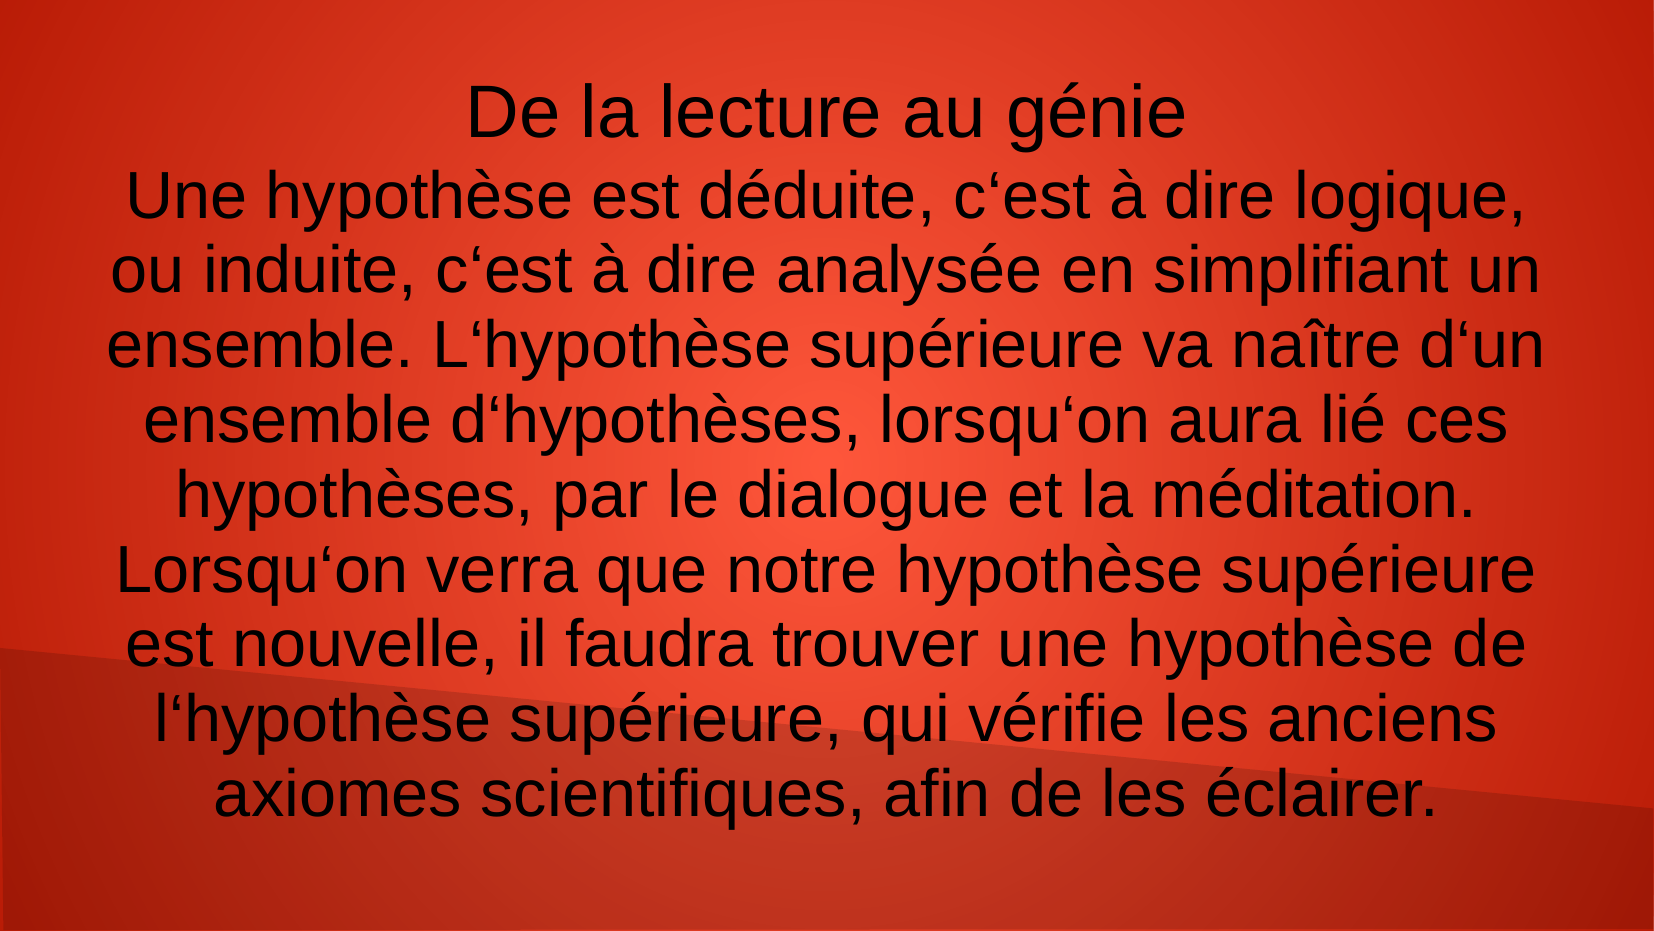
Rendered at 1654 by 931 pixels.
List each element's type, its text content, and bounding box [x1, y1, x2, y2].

title De la lecture au génie [82, 35, 1571, 157]
subtitle Une hypothèse est déduite, c‘est à dire logique, ou induite, c‘est à dire analysée en simplifiant un ensemble. L‘hypothèse supérieure va naître d‘un ensemble d‘hypothèses, lorsqu‘on aura lié ces hypothèses, par le dialogue et la méditation. Lorsqu‘on verra que notre hypothèse supérieure est nouvelle, il faudra trouver une hypothèse de l‘hypothèse supérieure, qui vérifie les anciens axiomes scientifiques, afin de les éclairer. [82, 157, 1571, 831]
